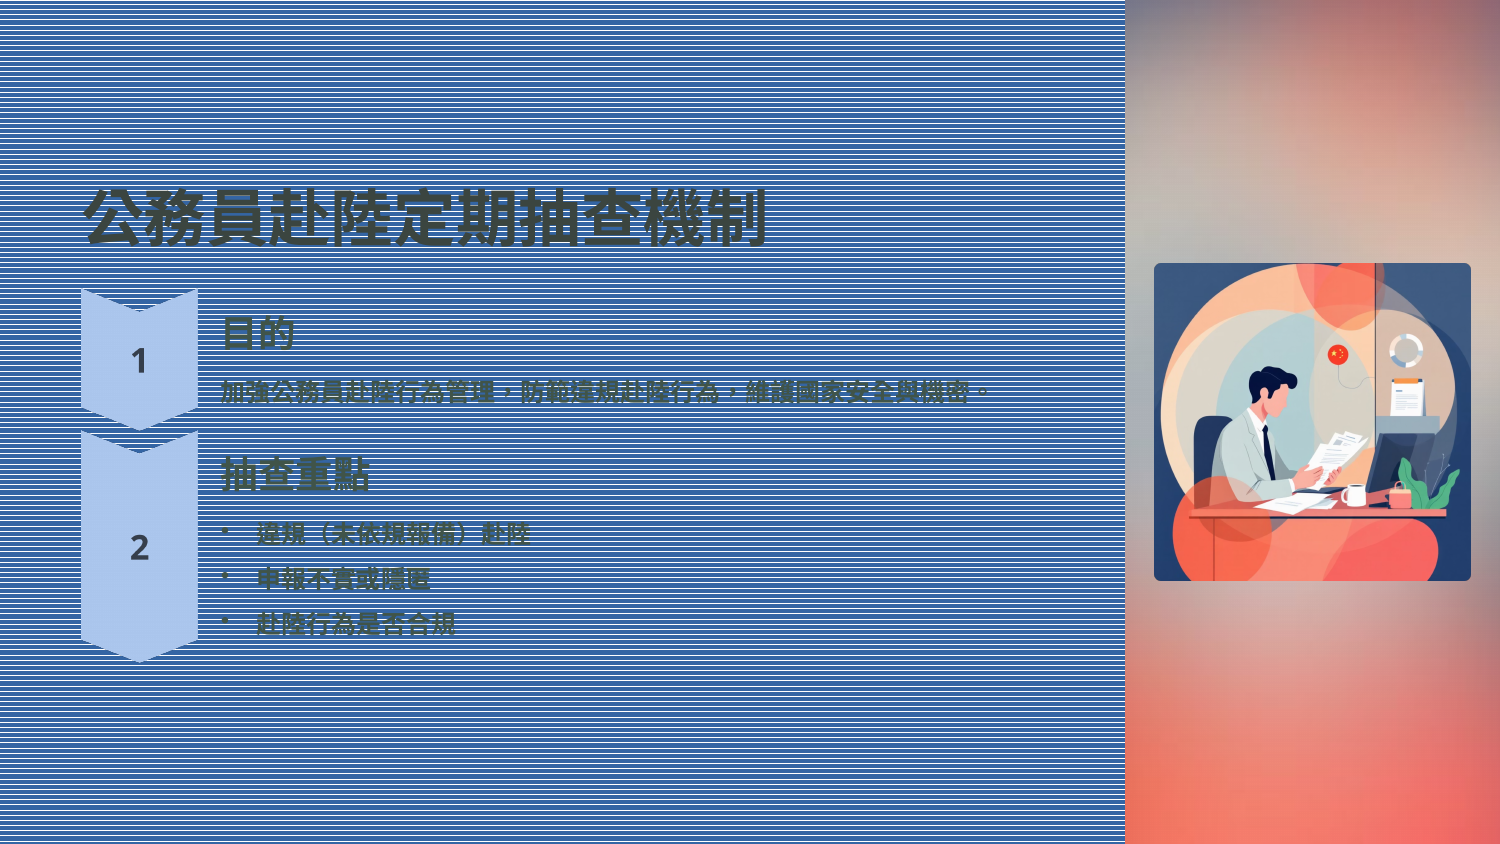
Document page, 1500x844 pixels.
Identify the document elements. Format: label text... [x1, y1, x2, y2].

text_box 赴陸行為是否合規 [220, 601, 1044, 639]
text_box 申報不實或隱匿 [220, 556, 1044, 594]
text_box 抽查重點 [220, 453, 570, 498]
text_box 目的 [220, 312, 570, 356]
picture [81, 288, 198, 663]
picture [1125, 0, 1500, 844]
text_box 公務員赴陸定期抽查機制 [81, 181, 779, 255]
text_box 違規（未依規報備）赴陸 [220, 511, 1044, 549]
text_box 加強公務員赴陸行為管理，防範違規赴陸行為，維護國家安全與機密。 [220, 369, 1044, 407]
